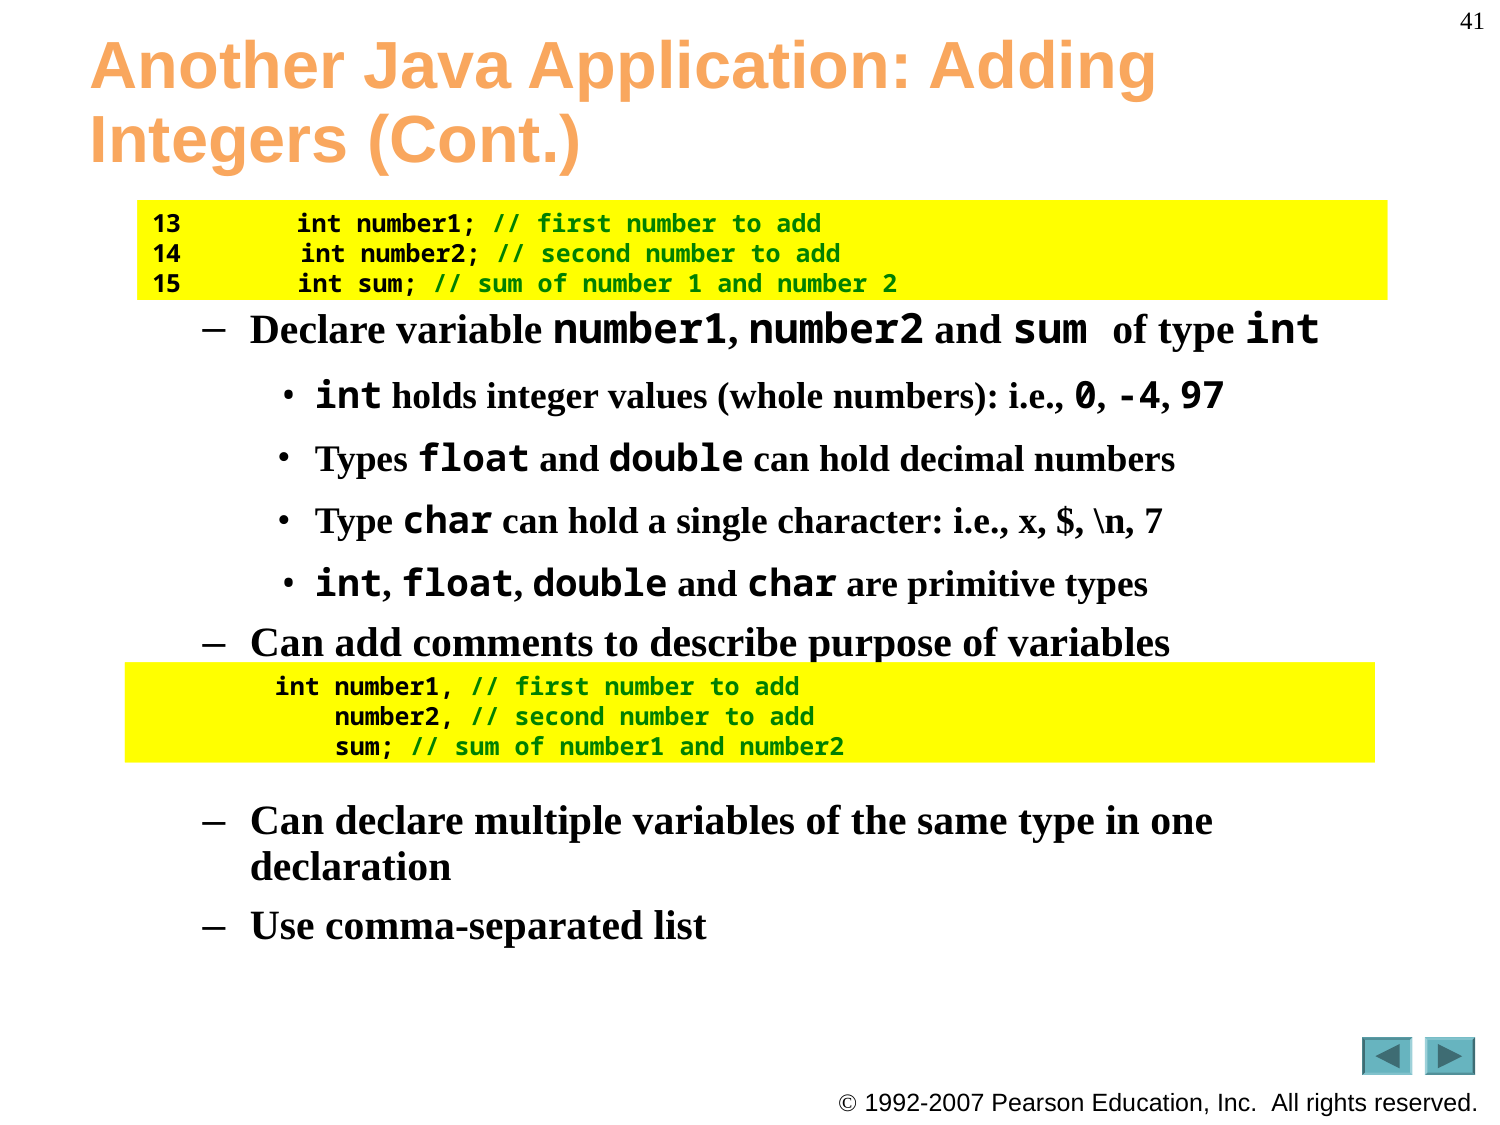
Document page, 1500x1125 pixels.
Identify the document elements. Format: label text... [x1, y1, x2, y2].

title Another Java Application: Adding Integers (Cont.) [75, 12, 1426, 201]
text_box 13 int number1; // first number to add 14 int number2; // second number to add 15 int sum; // sum of number 1 and number 2 [137, 200, 1388, 300]
list Declare variable number1, number2 and sum of type int int holds integer values (whole numbers): i.e., 0, -4, 97 Types float and double can hold decimal numbers Type char can hold a single character: i.e., x, $, \n, 7 int, float, double and char are primitive types Can add comments to describe purpose of variables Can declare multiple variables of the same type in one declaration Use comma-separated list [112, 220, 1425, 1041]
text_box int number1, // first number to add number2, // second number to add sum; // sum of number1 and number2 [124, 662, 1375, 763]
